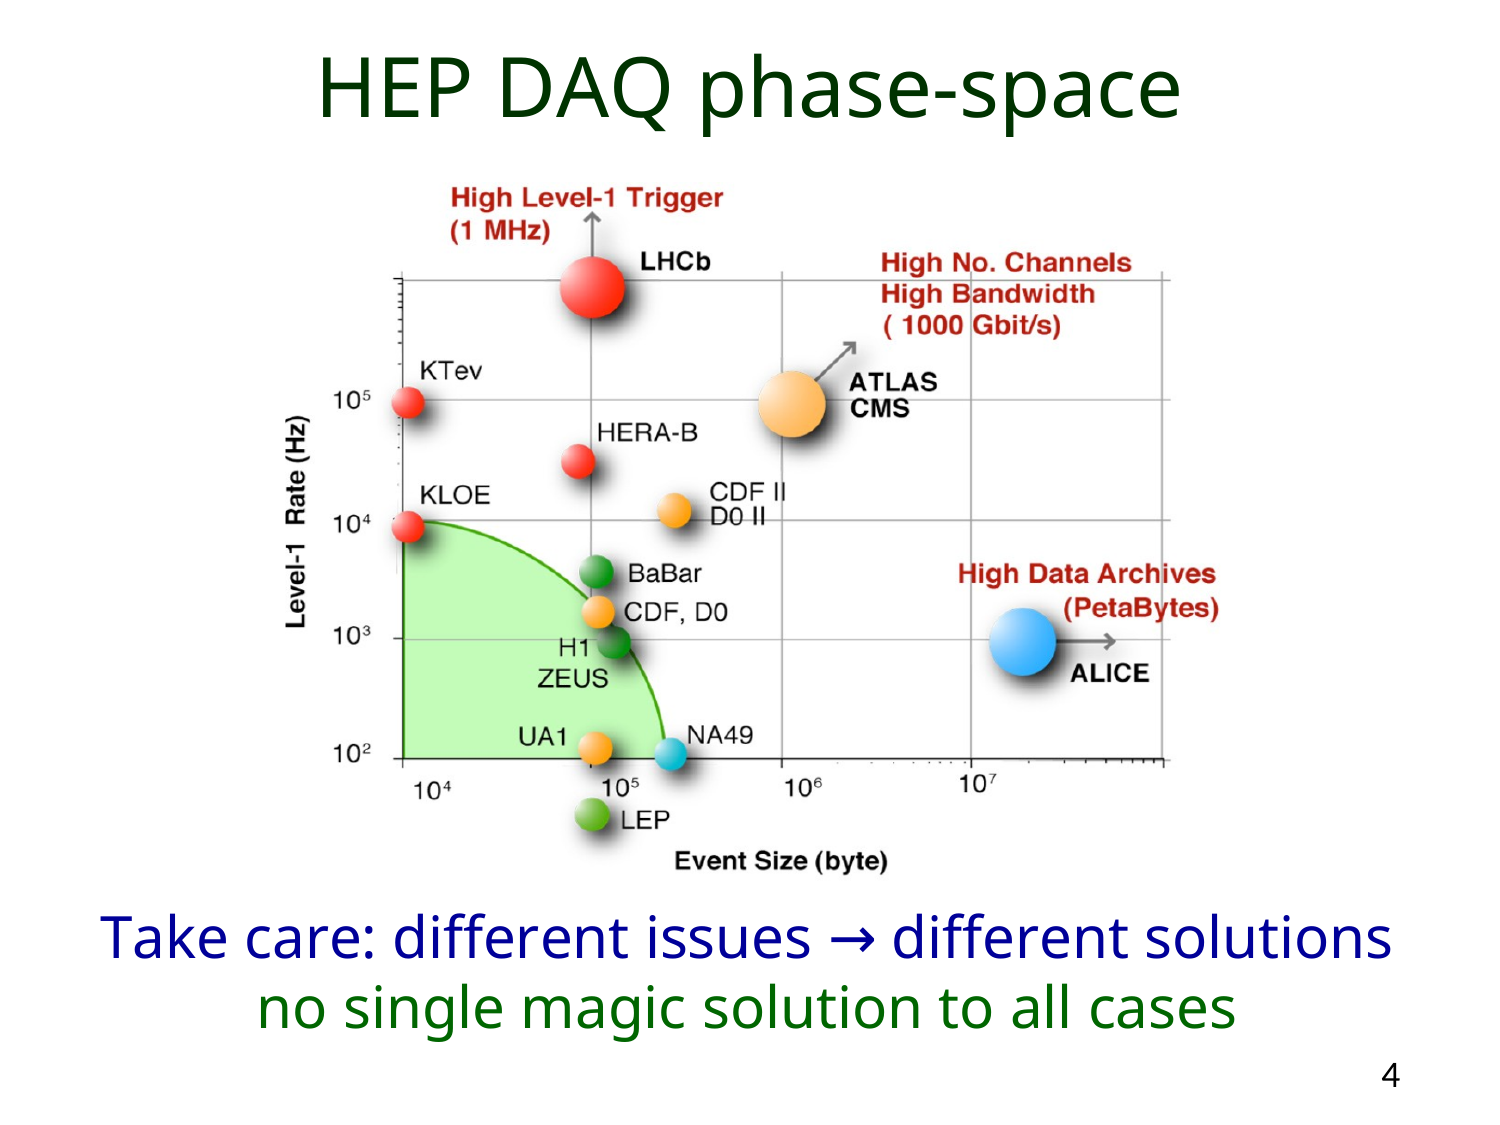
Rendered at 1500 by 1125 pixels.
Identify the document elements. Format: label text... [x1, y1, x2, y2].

title Take care: different issues → different solutions no single magic solution to all cases [42, 872, 1453, 1068]
picture [230, 169, 1281, 872]
title HEP DAQ phase-space [6, 0, 1495, 169]
